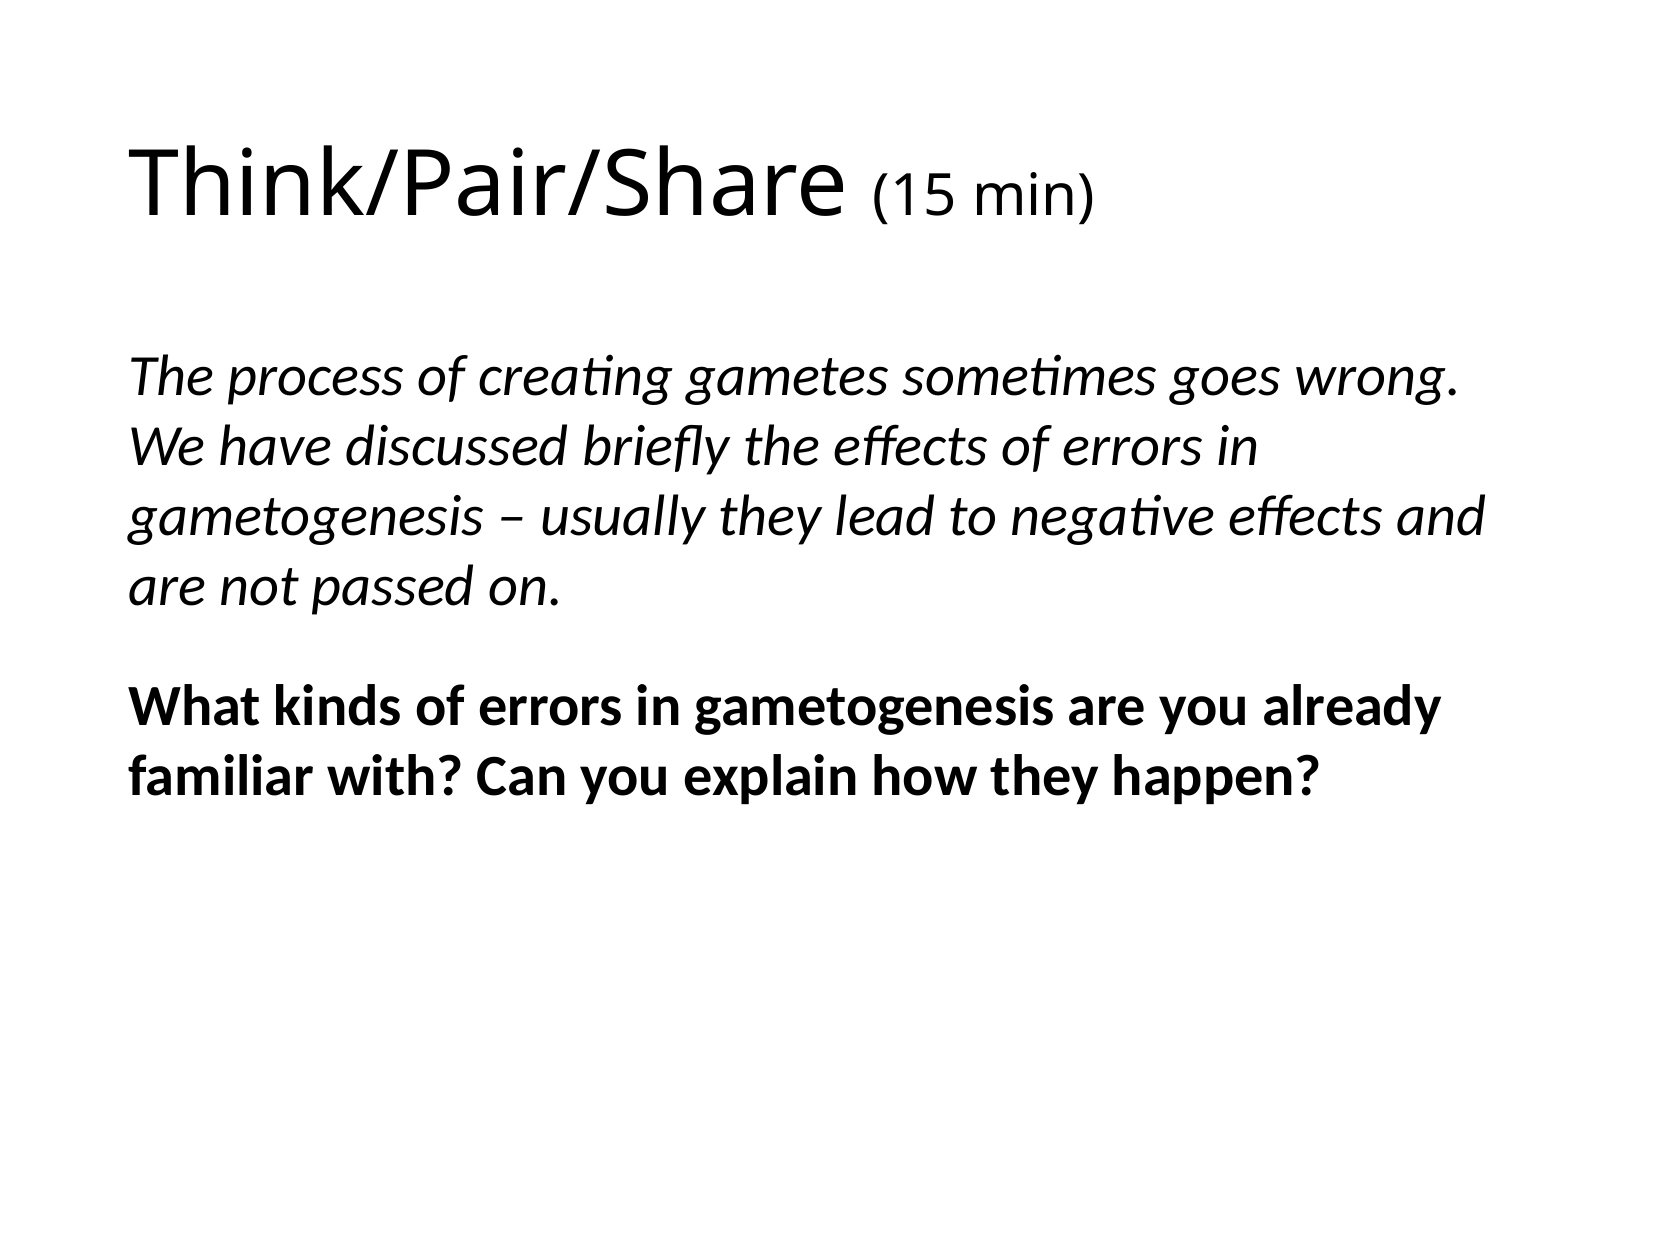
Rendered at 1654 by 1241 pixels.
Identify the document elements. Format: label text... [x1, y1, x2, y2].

text_box The process of creating gametes sometimes goes wrong. We have discussed briefly the effects of errors in gametogenesis – usually they lead to negative effects and are not passed on. What kinds of errors in gametogenesis are you already familiar with? Can you explain how they happen? [113, 330, 1540, 1117]
text_box Think/Pair/Share (15 min) [113, 65, 1540, 305]
